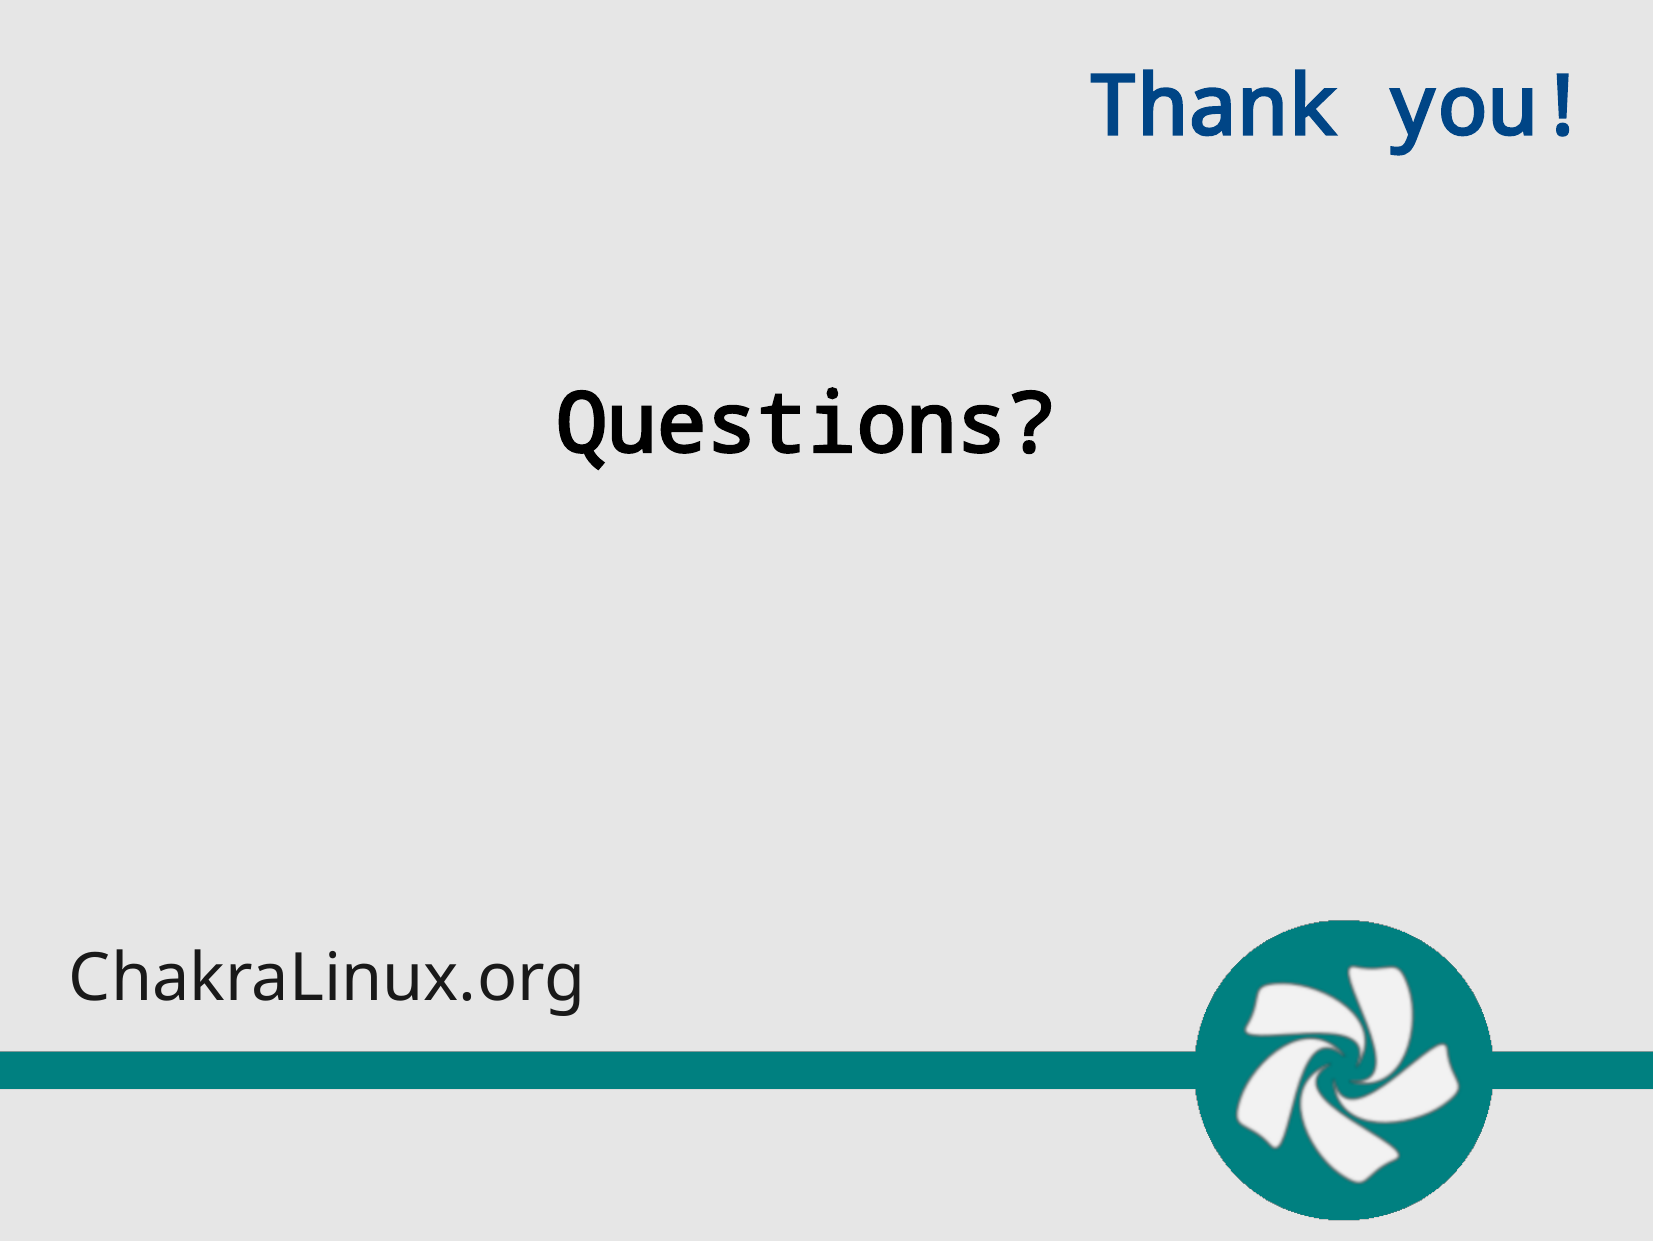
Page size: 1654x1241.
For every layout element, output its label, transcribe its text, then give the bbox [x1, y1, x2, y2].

picture [0, 909, 1653, 1241]
title Thank you! [100, 2, 1588, 210]
text_box Questions? ChakraLinux.org [68, 259, 1545, 909]
